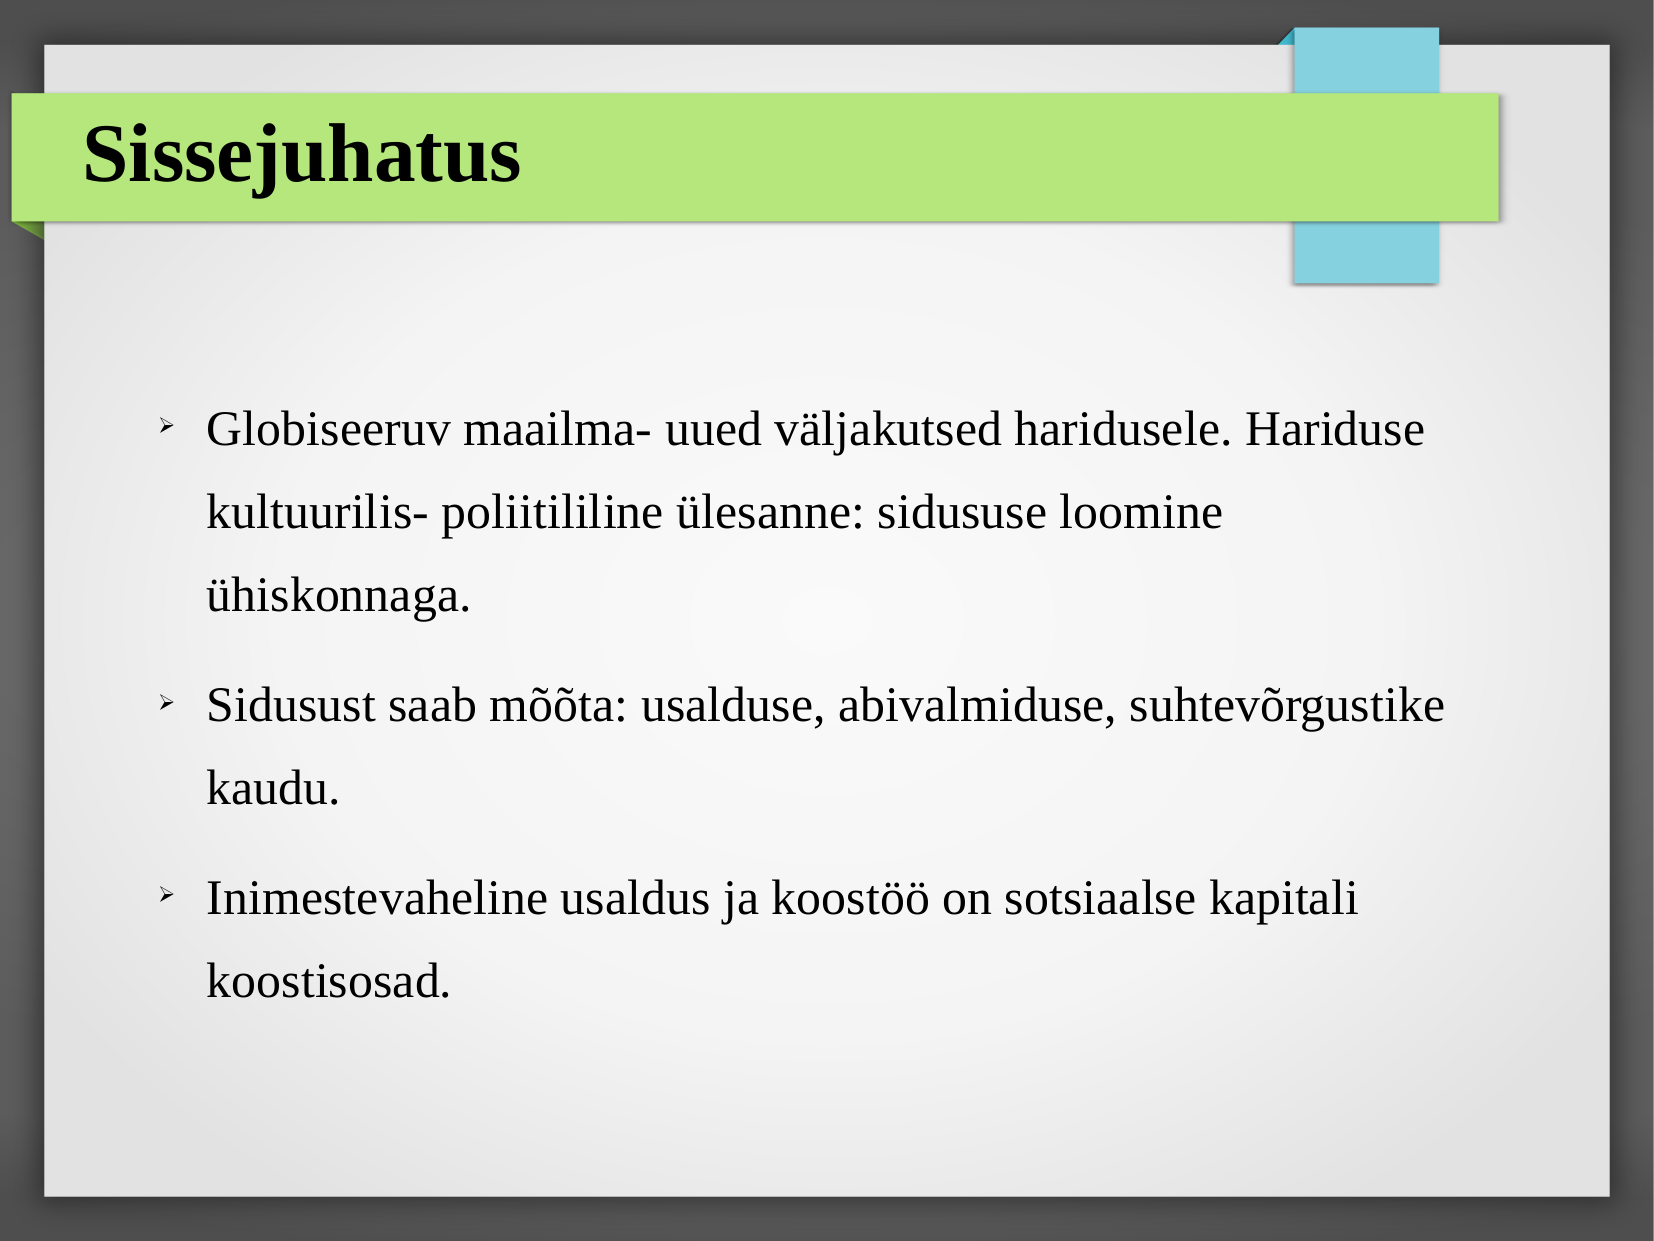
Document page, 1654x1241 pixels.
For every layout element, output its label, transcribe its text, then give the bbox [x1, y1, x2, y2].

title Sissejuhatus [82, 94, 1264, 213]
list Globiseeruv maailma- uued väljakutsed haridusele. Hariduse kultuurilis- poliitililine ülesanne: sidususe loomine ühiskonnaga. Sidusust saab mõõta: usalduse, abivalmiduse, suhtevõrgustike kaudu. Inimestevaheline usaldus ja koostöö on sotsiaalse kapitali koostisosad. [141, 295, 1453, 1015]
picture [0, 0, 1654, 1241]
